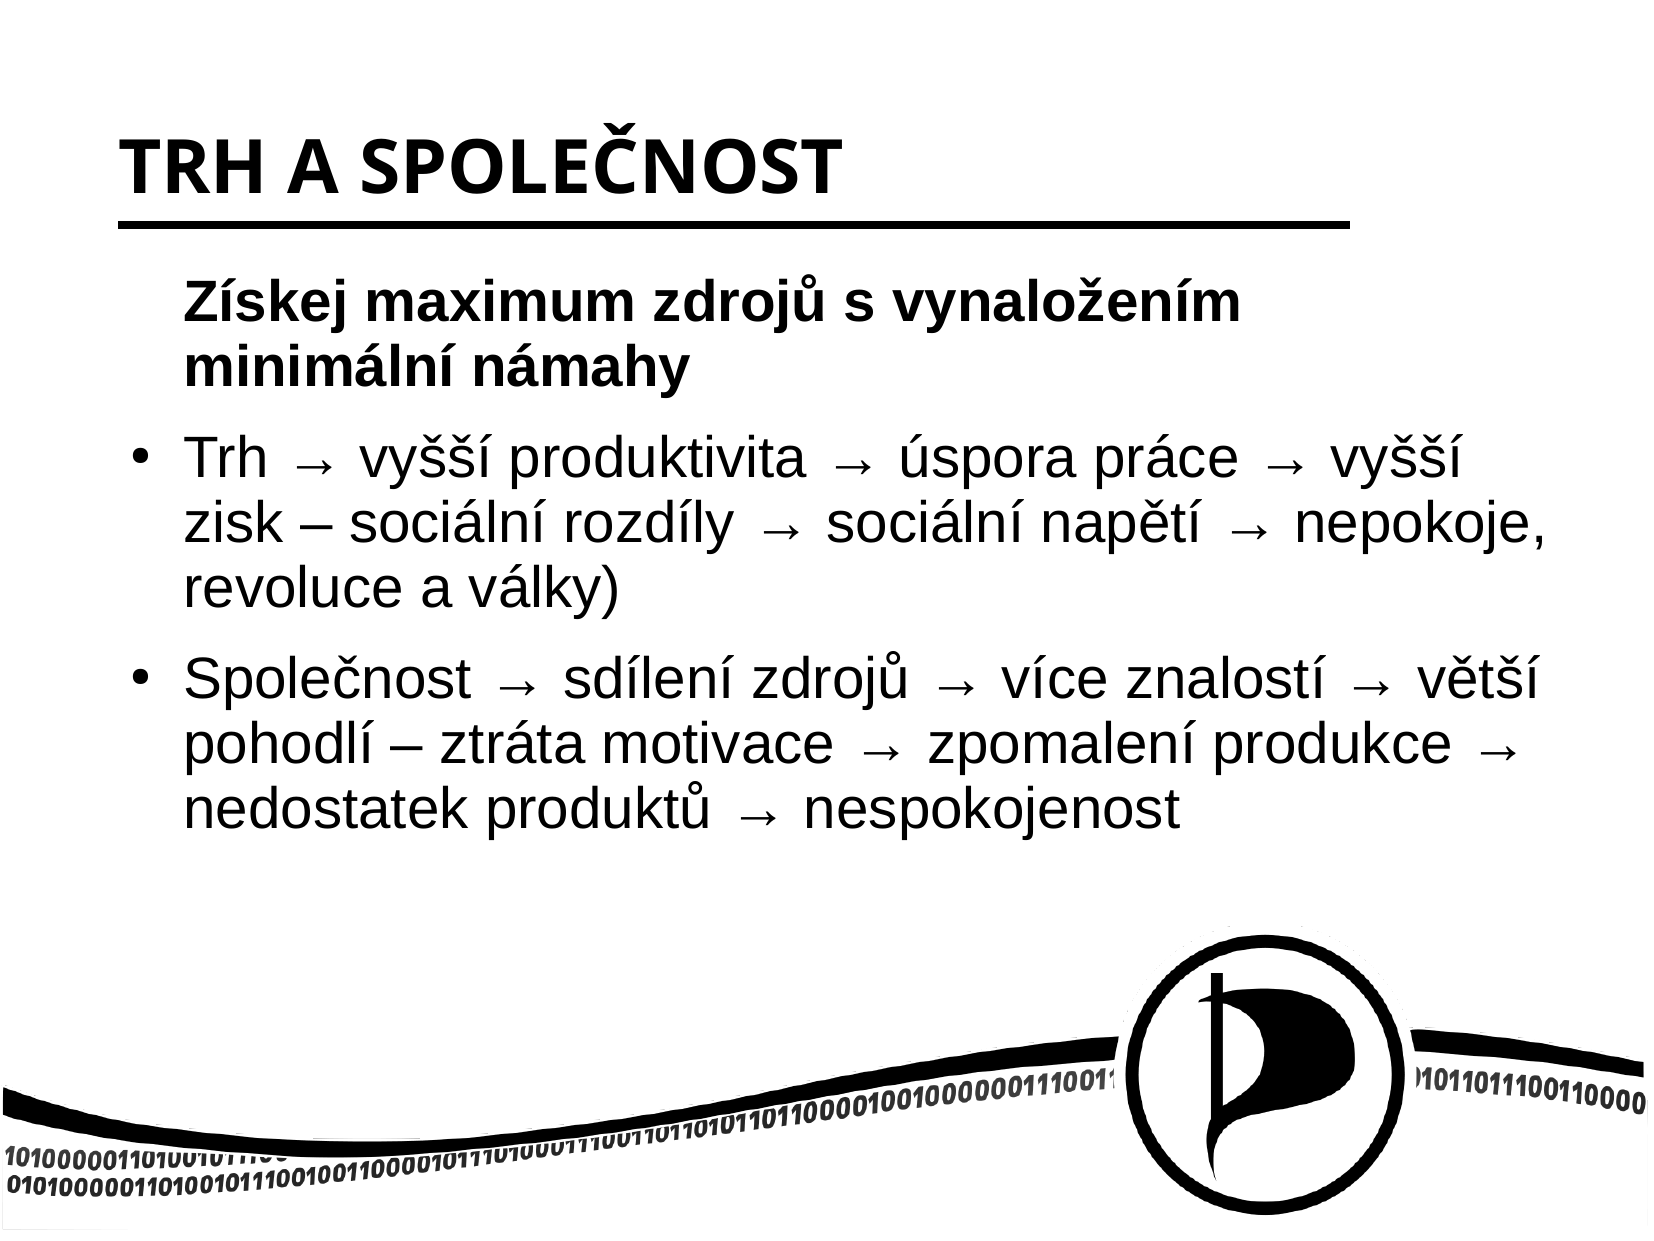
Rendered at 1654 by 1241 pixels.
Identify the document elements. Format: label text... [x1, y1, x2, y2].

title TRH A SPOLEČNOST [118, 22, 1576, 216]
list Získej maximum zdrojů s vynaložením minimální námahy Trh → vyšší produktivita → úspora práce → vyšší zisk – sociální rozdíly → sociální napětí → nepokoje, revoluce a války) Společnost → sdílení zdrojů → více znalostí → větší pohodlí – ztráta motivace → zpomalení produkce → nedostatek produktů → nespokojenost [112, 268, 1576, 1088]
picture [0, 922, 1648, 1230]
